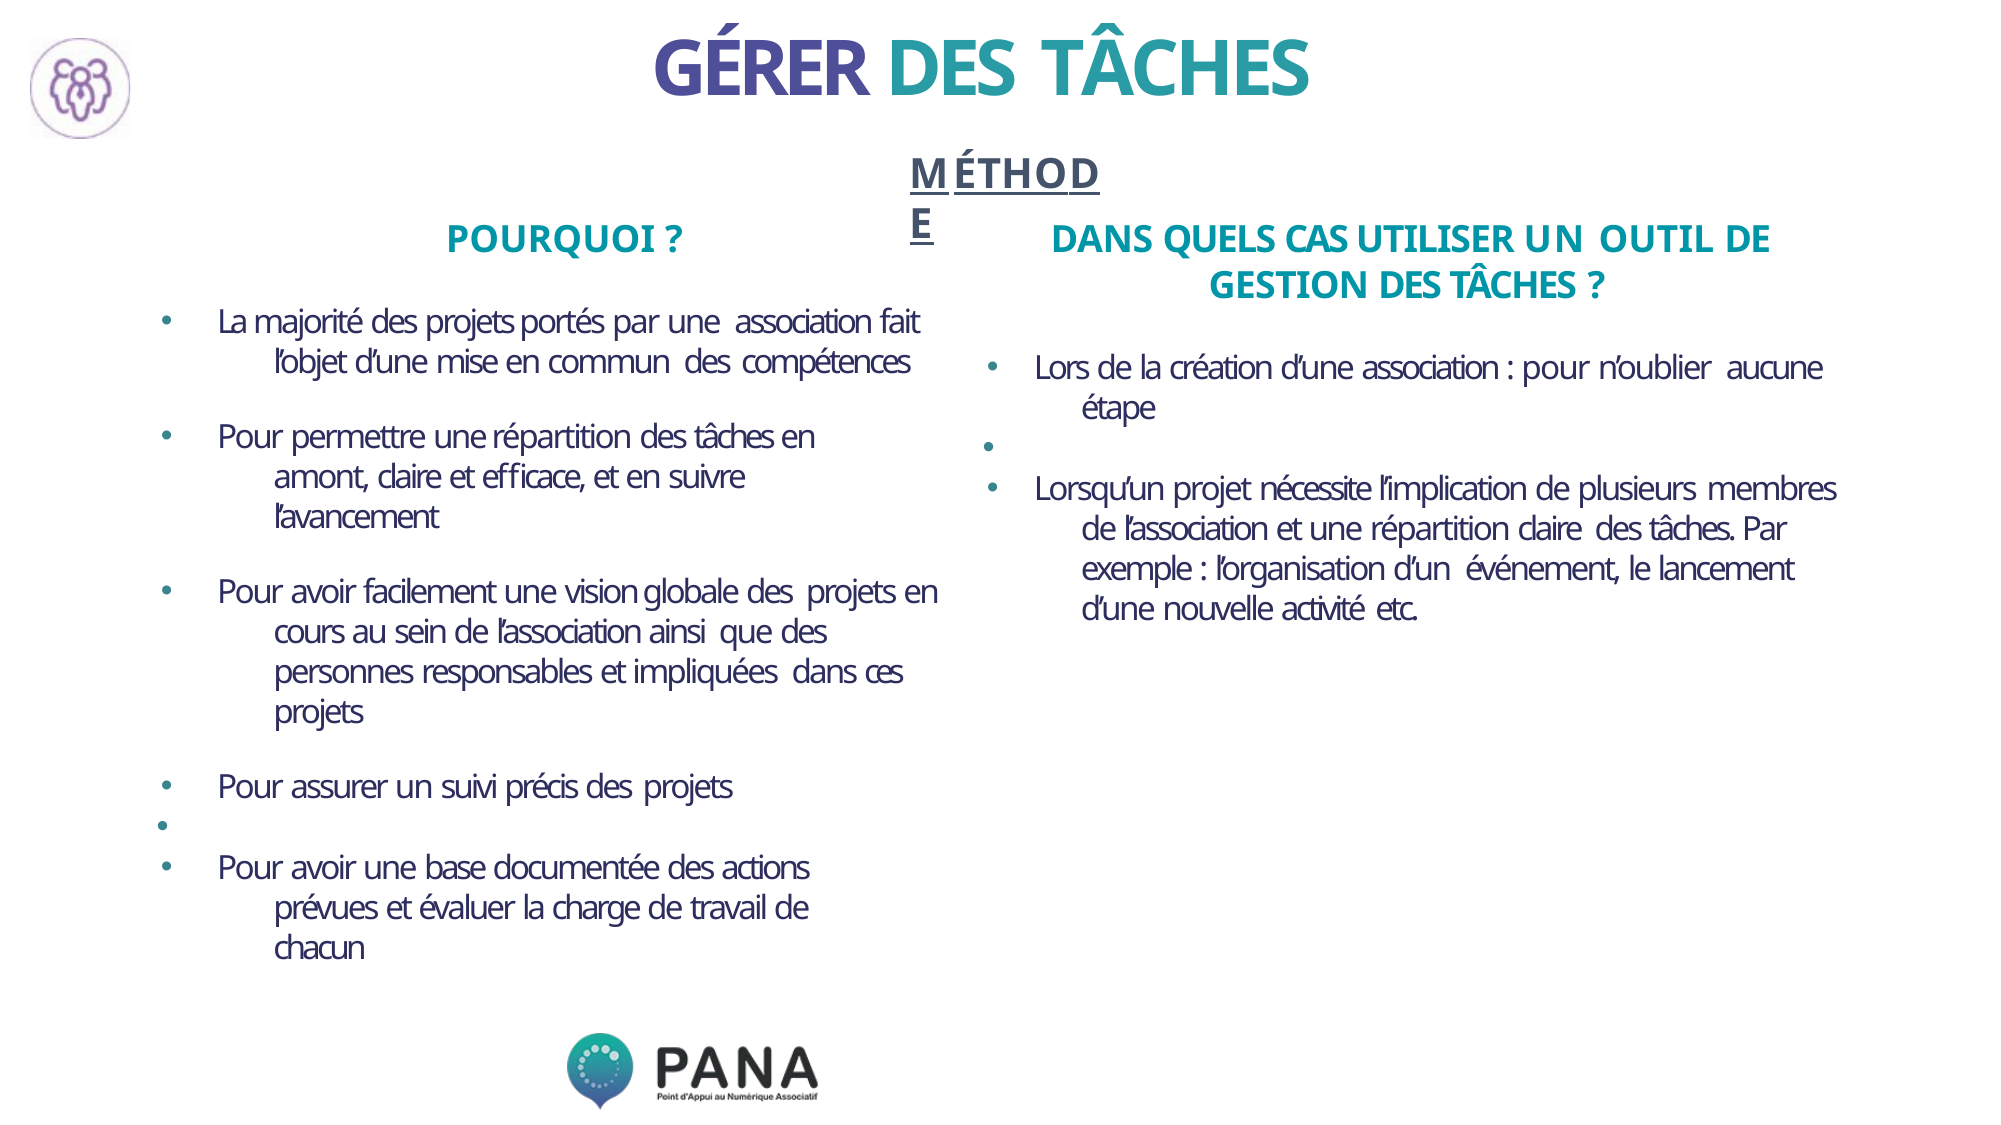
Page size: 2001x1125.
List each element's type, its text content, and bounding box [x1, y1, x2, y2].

text_box DANS QUELS CAS UTILISER UN OUTIL DE GESTION DES TÂCHES ? Lors de la création d’une association : pour n’oublier aucune étape Lorsqu’un projet nécessite l’implication de plusieurs membres de l’association et une répartition claire des tâches. Par exemple : l’organisation d’un événement, le lancement d’une nouvelle activité etc. [982, 213, 1844, 631]
text_box POURQUOI ? La majorité des projets portés par une association fait l’objet d’une mise en commun des compétences Pour permettre une répartition des tâches en amont, claire et efficace, et en suivre l’avancement Pour avoir facilement une vision globale des projets en cours au sein de l’association ainsi que des personnes responsables et impliquées dans ces projets Pour assurer un suivi précis des projets Pour avoir une base documentée des actions prévues et évaluer la charge de travail de chacun [156, 213, 948, 854]
text_box [30, 39, 130, 139]
text_box MÉTHODE [907, 144, 1119, 198]
title GÉRER DES TÂCHES [649, 15, 1378, 112]
